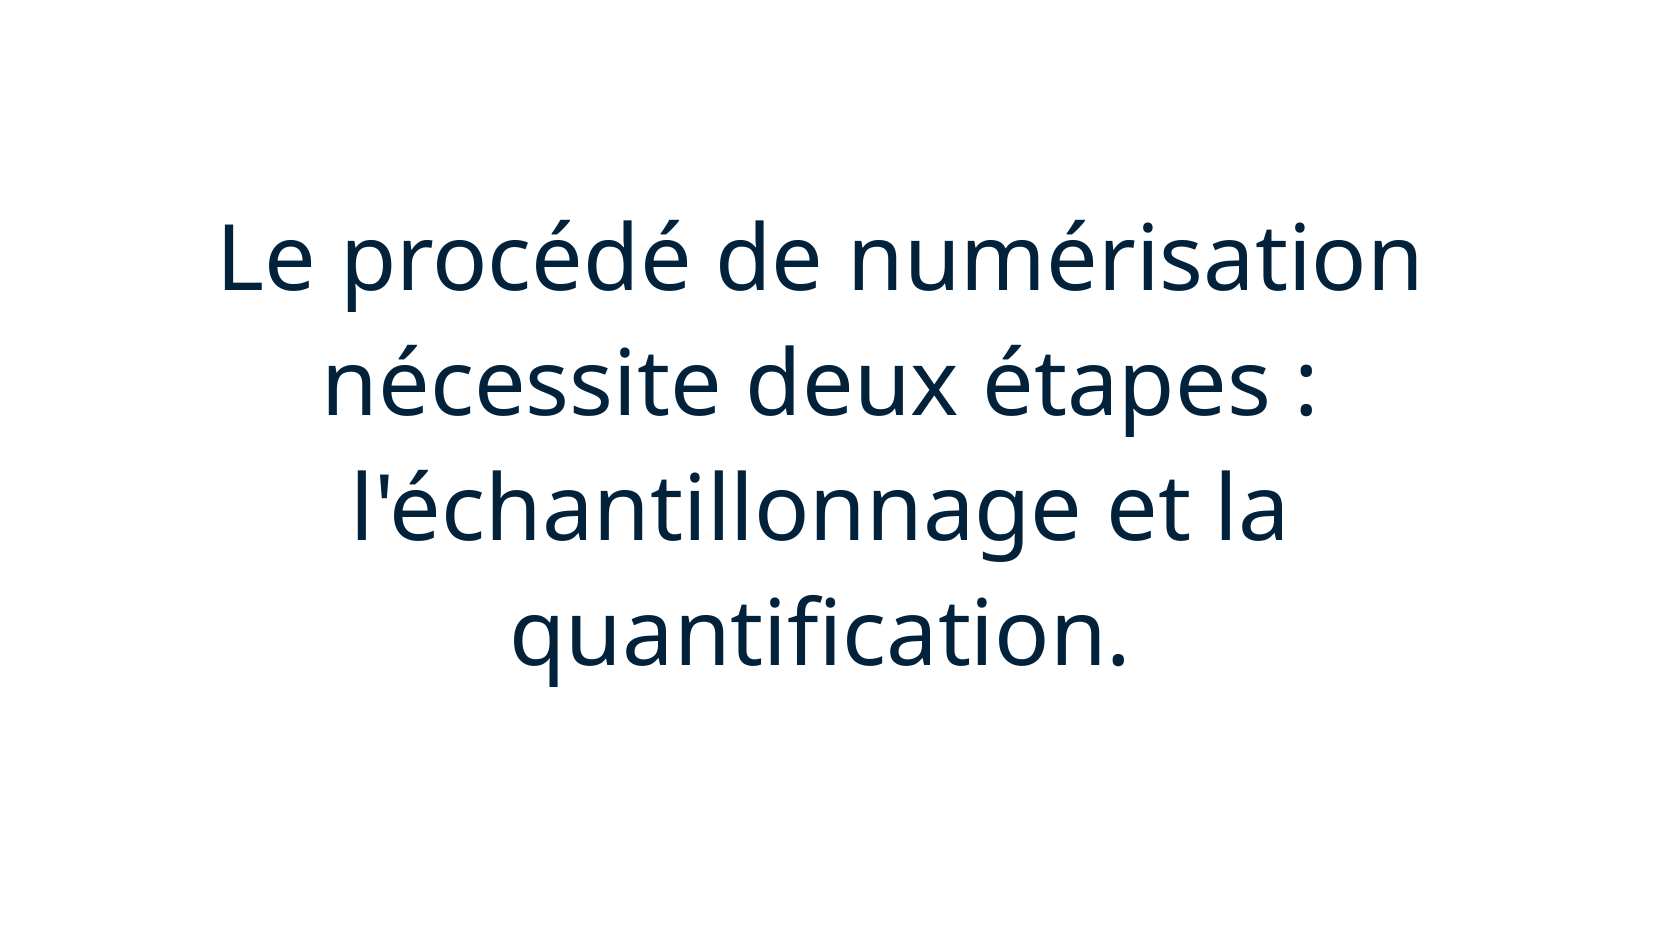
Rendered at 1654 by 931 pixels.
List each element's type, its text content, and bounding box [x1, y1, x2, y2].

title Le procédé de numérisation nécessite deux étapes : l'échantillonnage et la quantification. [76, 29, 1565, 857]
